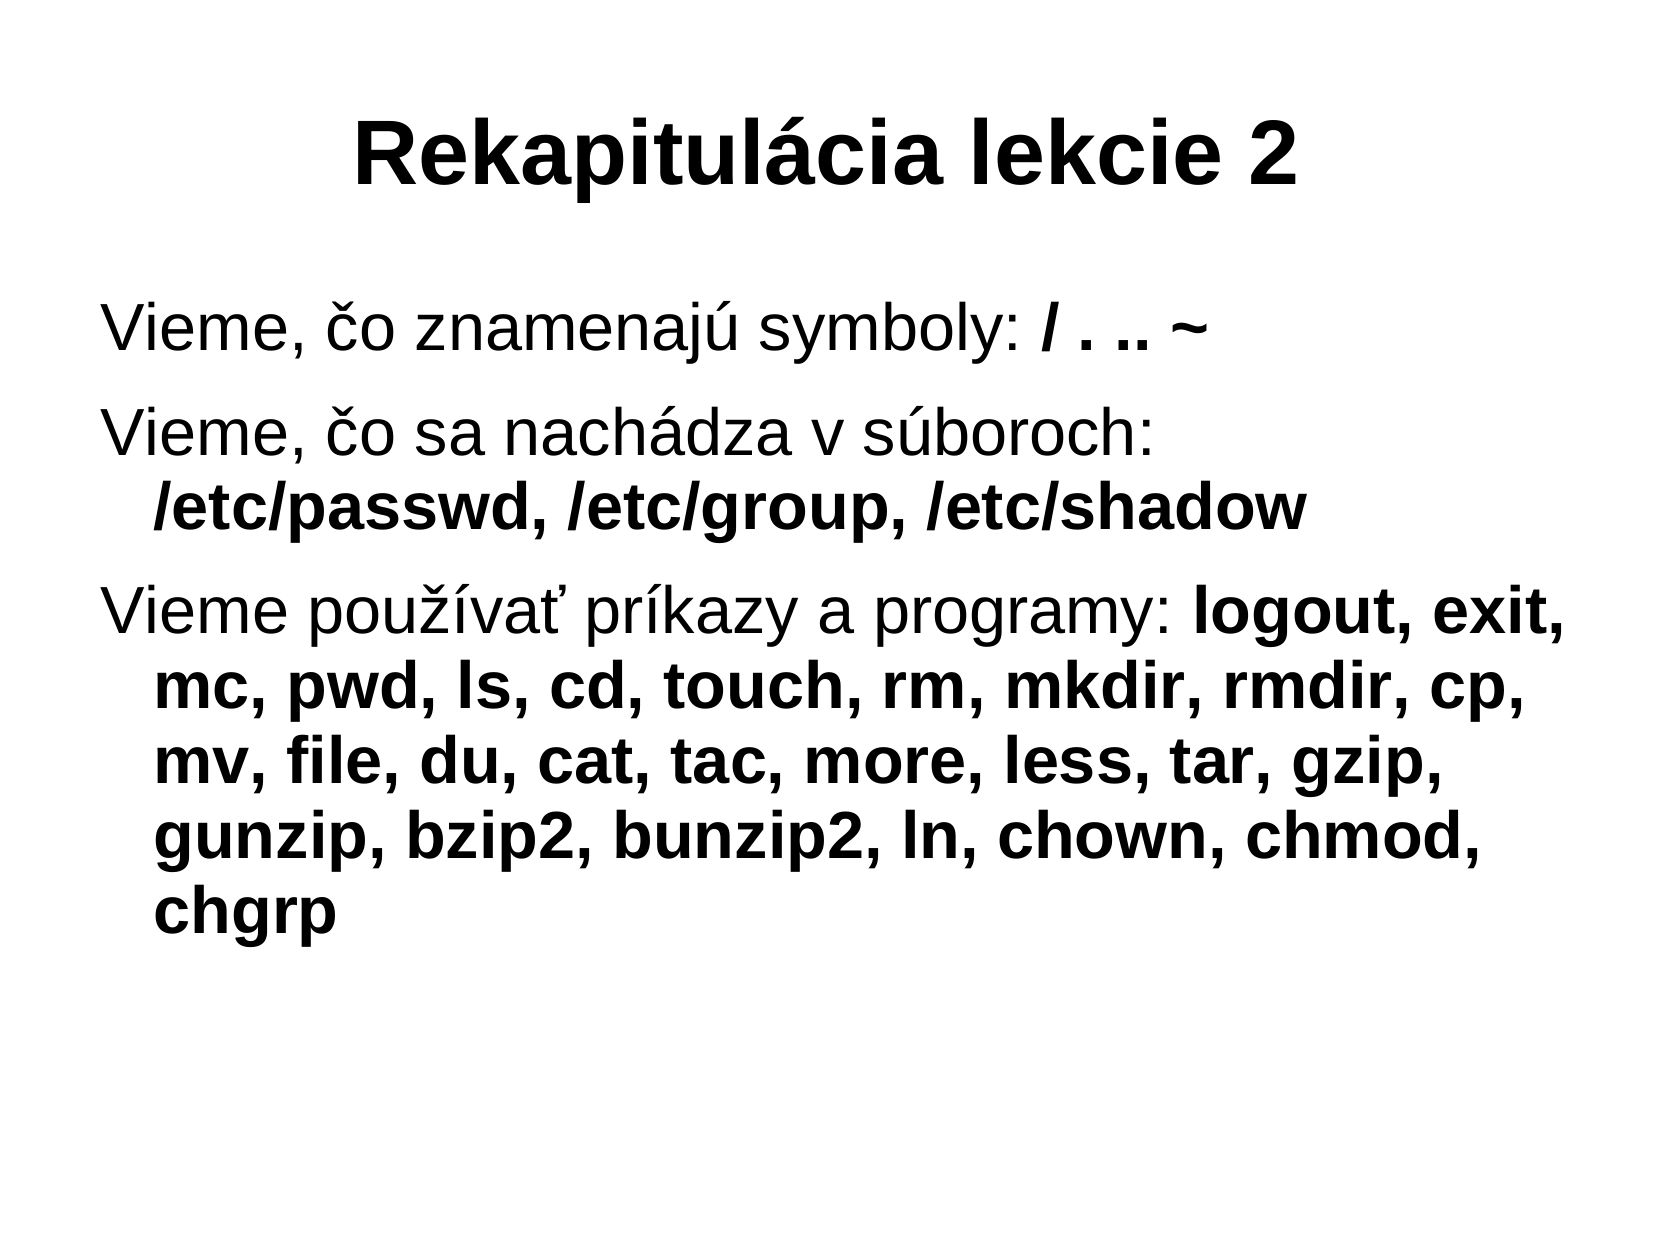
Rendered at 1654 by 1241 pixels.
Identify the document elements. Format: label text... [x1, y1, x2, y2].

list Vieme, čo znamenajú symboly: / . .. ~ Vieme, čo sa nachádza v súboroch: /etc/passwd, /etc/group, /etc/shadow Vieme používať príkazy a programy: logout, exit, mc, pwd, ls, cd, touch, rm, mkdir, rmdir, cp, mv, file, du, cat, tac, more, less, tar, gzip, gunzip, bzip2, bunzip2, ln, chown, chmod, chgrp [82, 290, 1571, 1109]
title Rekapitulácia lekcie 2 [82, 49, 1571, 257]
